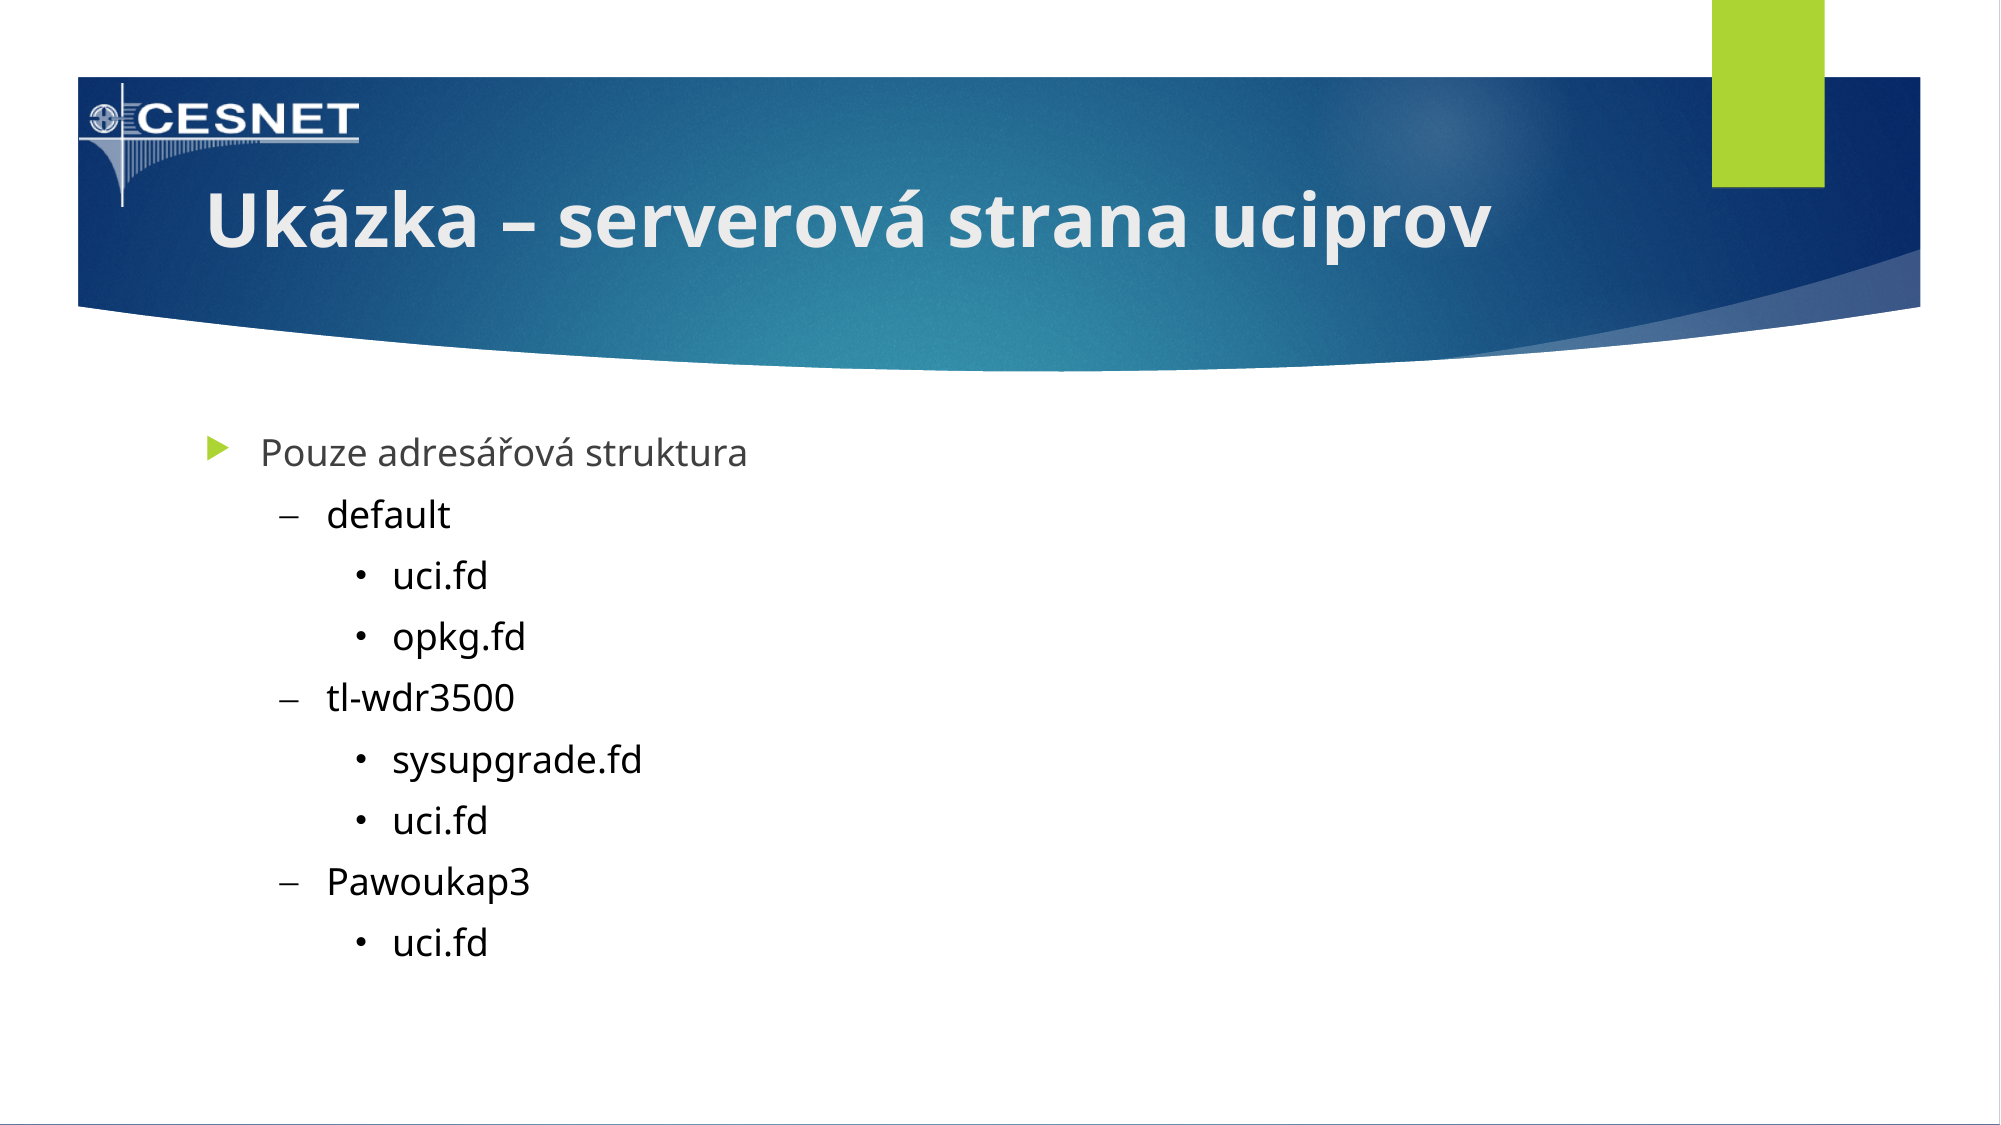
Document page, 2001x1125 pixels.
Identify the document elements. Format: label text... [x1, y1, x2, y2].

text_box Pouze adresářová struktura default uci.fd opkg.fd tl-wdr3500 sysupgrade.fd uci.fd Pawoukap3 uci.fd [189, 427, 1627, 988]
picture [79, 78, 1920, 371]
text_box Ukázka – serverová strana uciprov [189, 159, 1627, 276]
